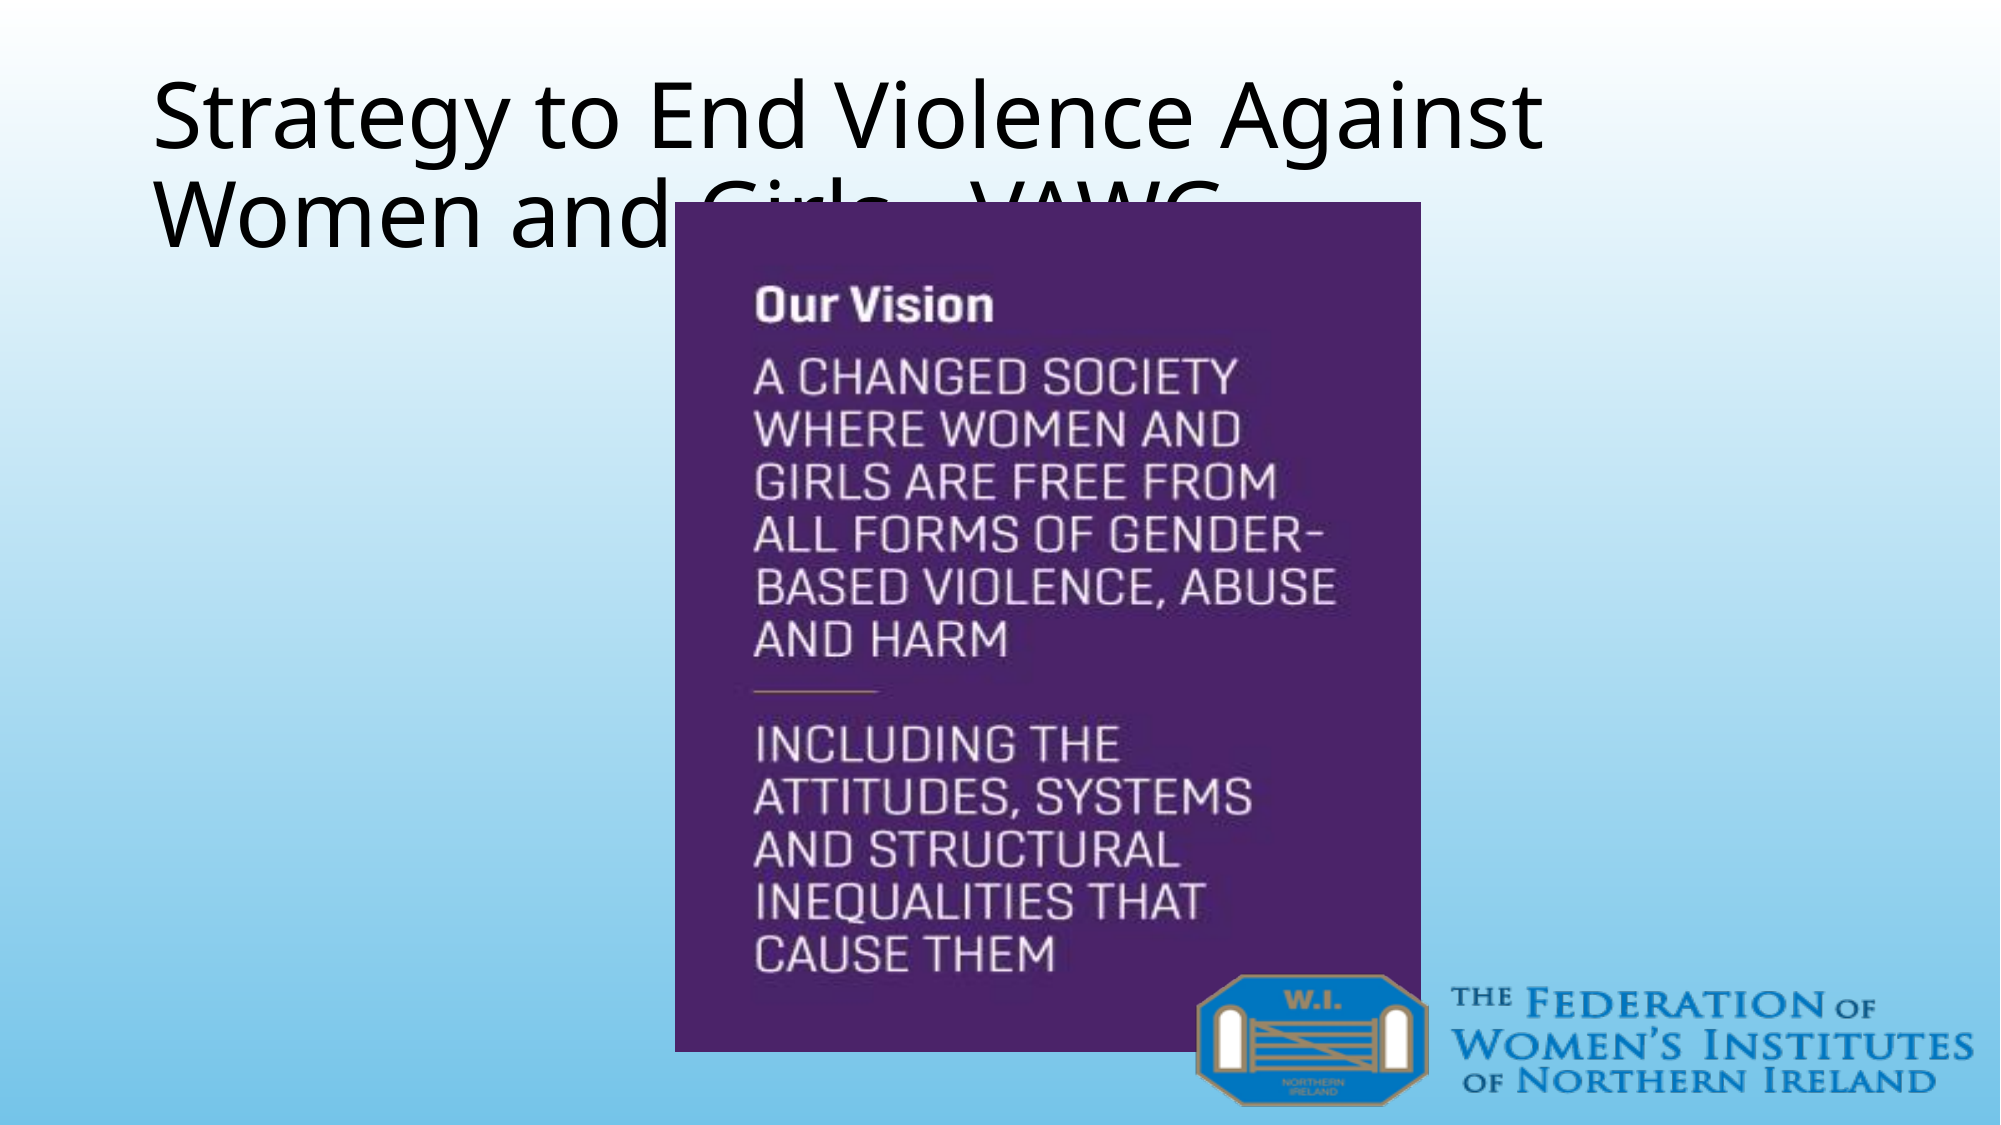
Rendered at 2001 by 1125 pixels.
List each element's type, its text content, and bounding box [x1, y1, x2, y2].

title Strategy to End Violence Against Women and Girls - VAWG [137, 59, 1863, 278]
picture [675, 202, 2000, 1110]
